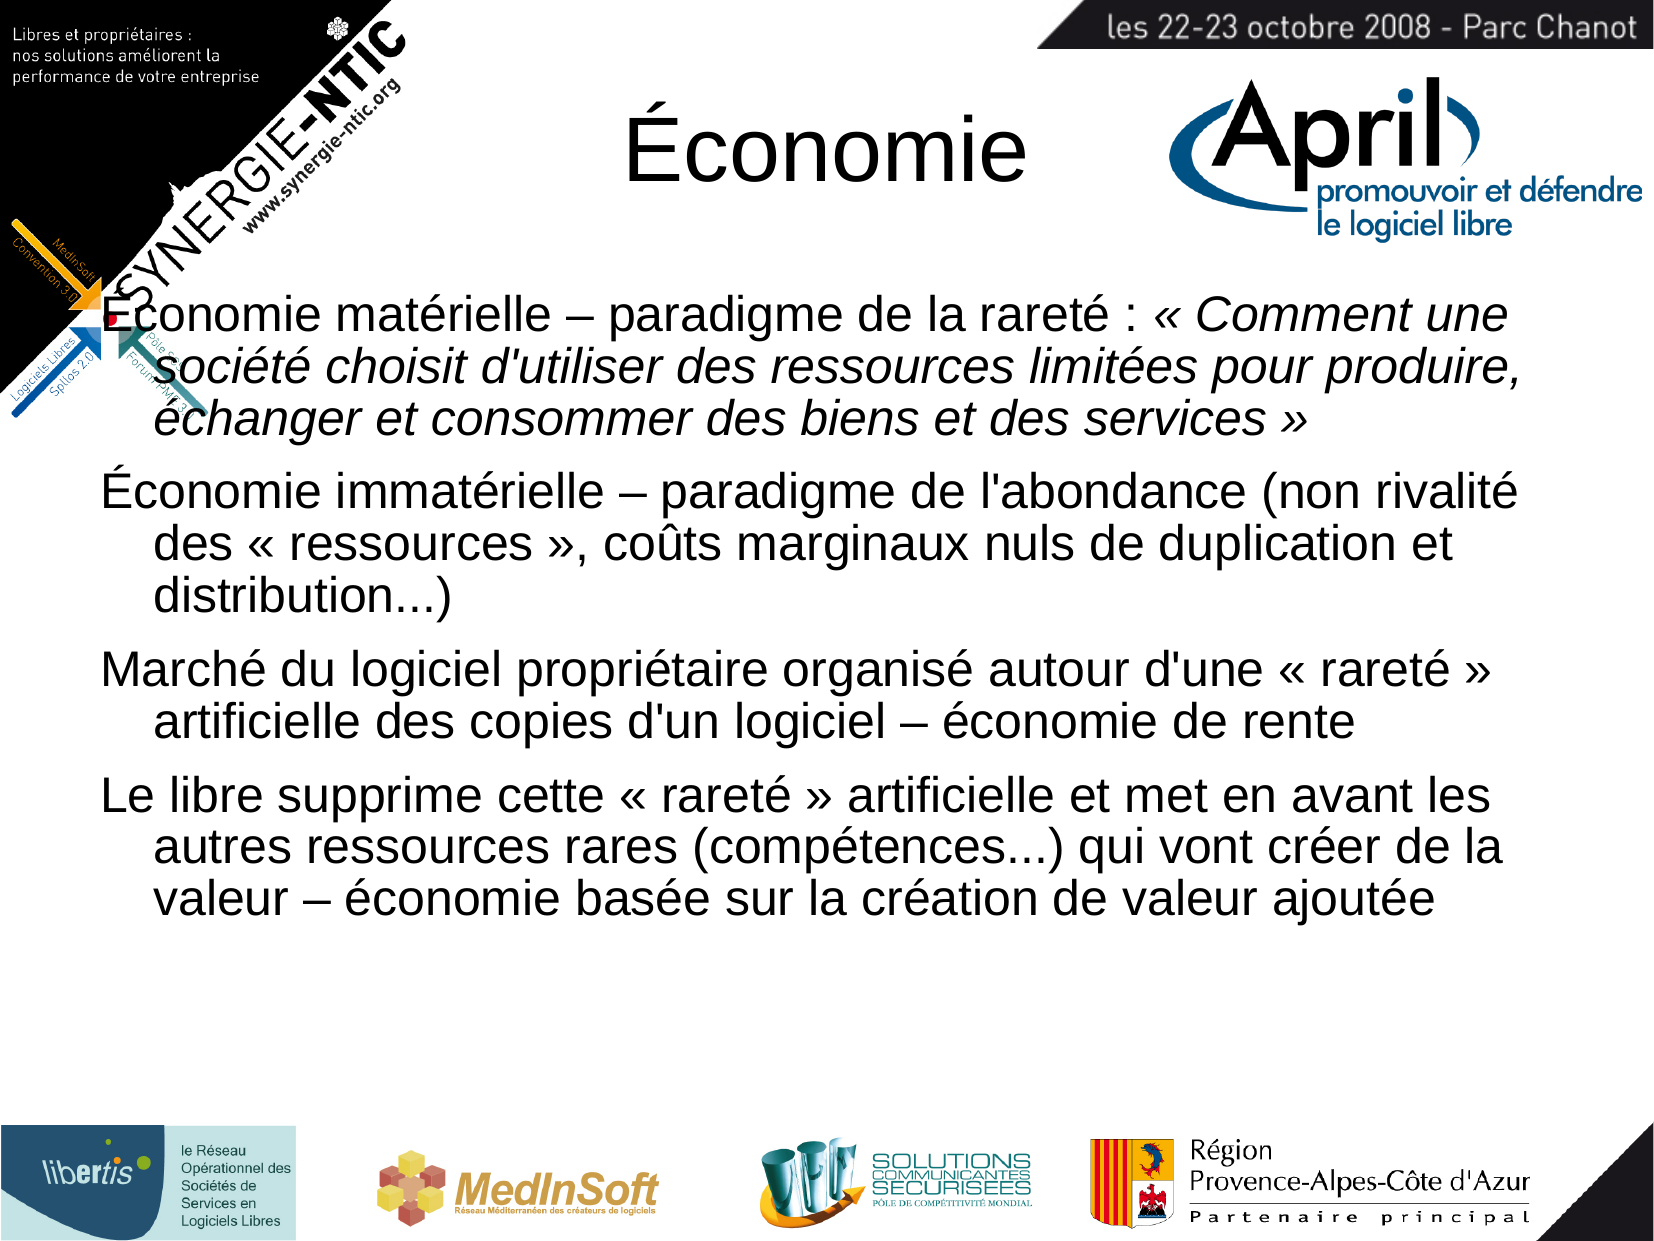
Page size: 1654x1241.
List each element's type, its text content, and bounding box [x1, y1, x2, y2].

list Économie matérielle – paradigme de la rareté : « Comment une société choisit d'utiliser des ressources limitées pour produire, échanger et consommer des biens et des services » Économie immatérielle – paradigme de l'abondance (non rivalité des « ressources », coûts marginaux nuls de duplication et distribution...) Marché du logiciel propriétaire organisé autour d'une « rareté » artificielle des copies d'un logiciel – économie de rente Le libre supprime cette « rareté » artificielle et met en avant les autres ressources rares (compétences...) qui vont créer de la valeur – économie basée sur la création de valeur ajoutée [82, 290, 1571, 1094]
picture [372, 1145, 668, 1233]
picture [749, 1130, 1046, 1235]
picture [0, 1125, 296, 1241]
picture [1081, 1121, 1654, 1241]
picture [1169, 58, 1642, 250]
title Économie [82, 56, 1571, 249]
picture [1037, 0, 1654, 49]
picture [0, 0, 414, 429]
